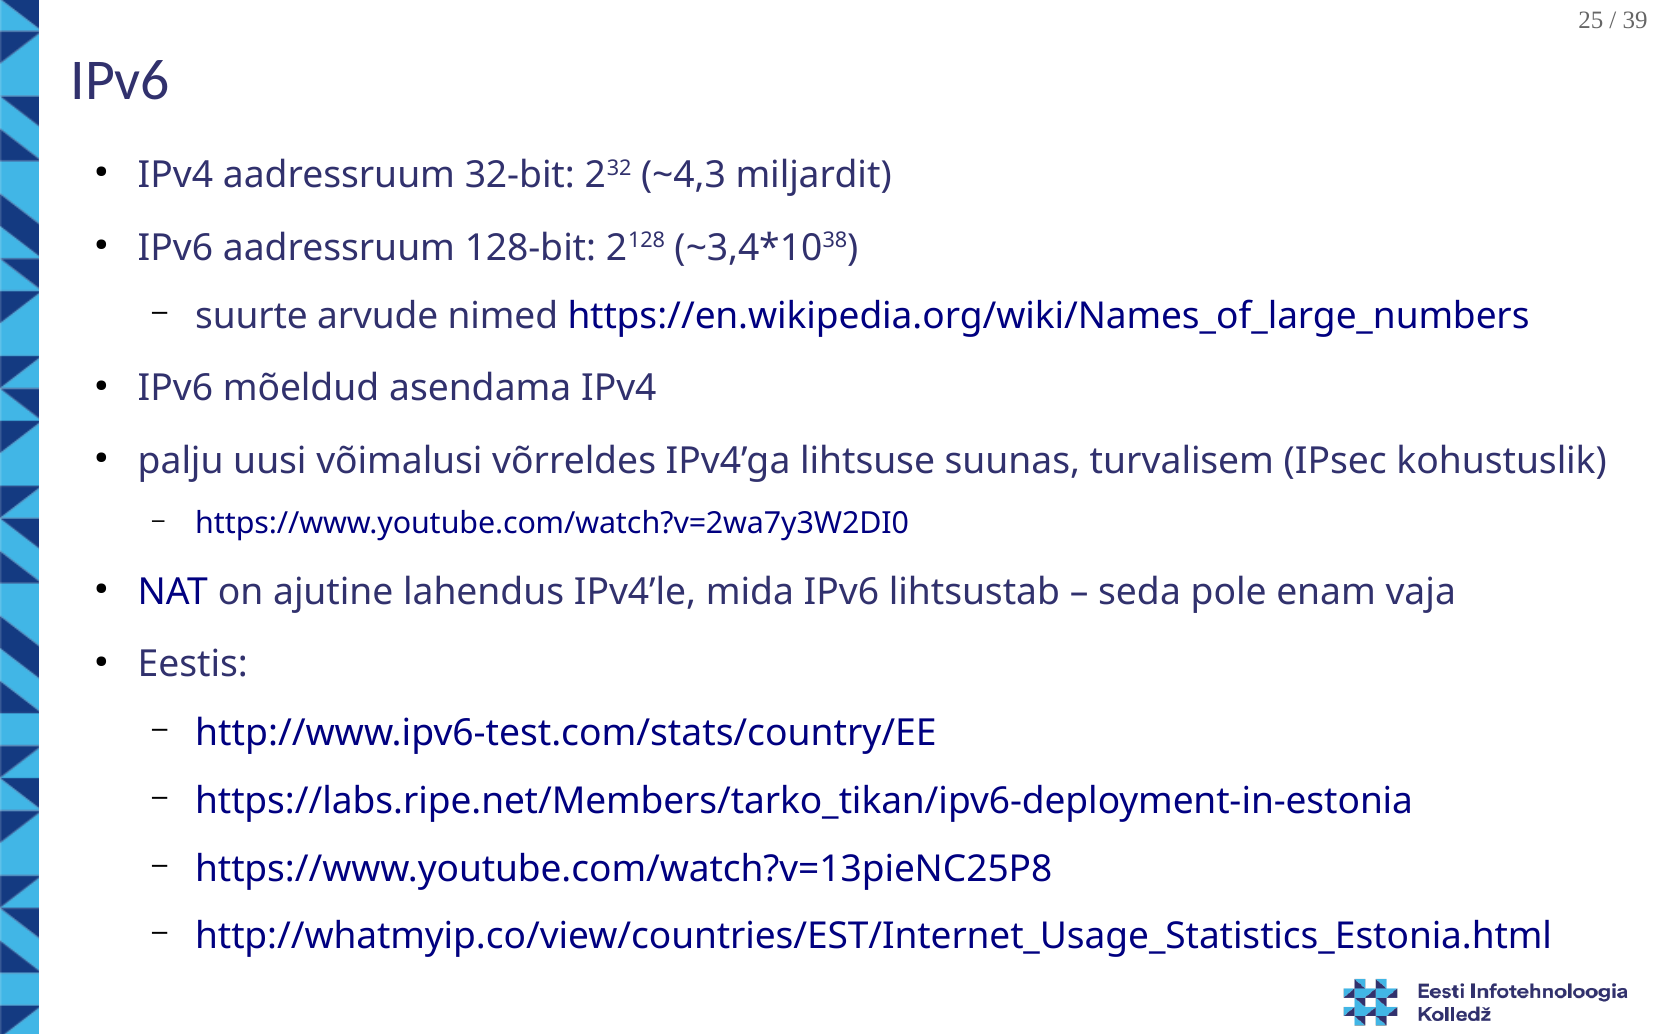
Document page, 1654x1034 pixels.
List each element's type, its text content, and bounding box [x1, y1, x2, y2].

list IPv4 aadressruum 32-bit: 232 (~4,3 miljardit) IPv6 aadressruum 128-bit: 2128 (~3,4*1038) suurte arvude nimed https://en.wikipedia.org/wiki/Names_of_large_numbers IPv6 mõeldud asendama IPv4 palju uusi võimalusi võrreldes IPv4’ga lihtsuse suunas, turvalisem (IPsec kohustuslik) https://www.youtube.com/watch?v=2wa7y3W2DI0 NAT on ajutine lahendus IPv4’le, mida IPv6 lihtsustab – seda pole enam vaja Eestis: http://www.ipv6-test.com/stats/country/EE https://labs.ripe.net/Members/tarko_tikan/ipv6-deployment-in-estonia https://www.youtube.com/watch?v=13pieNC25P8 http://whatmyip.co/view/countries/EST/Internet_Usage_Statistics_Estonia.html [80, 147, 1625, 975]
title IPv6 [70, 41, 1630, 130]
